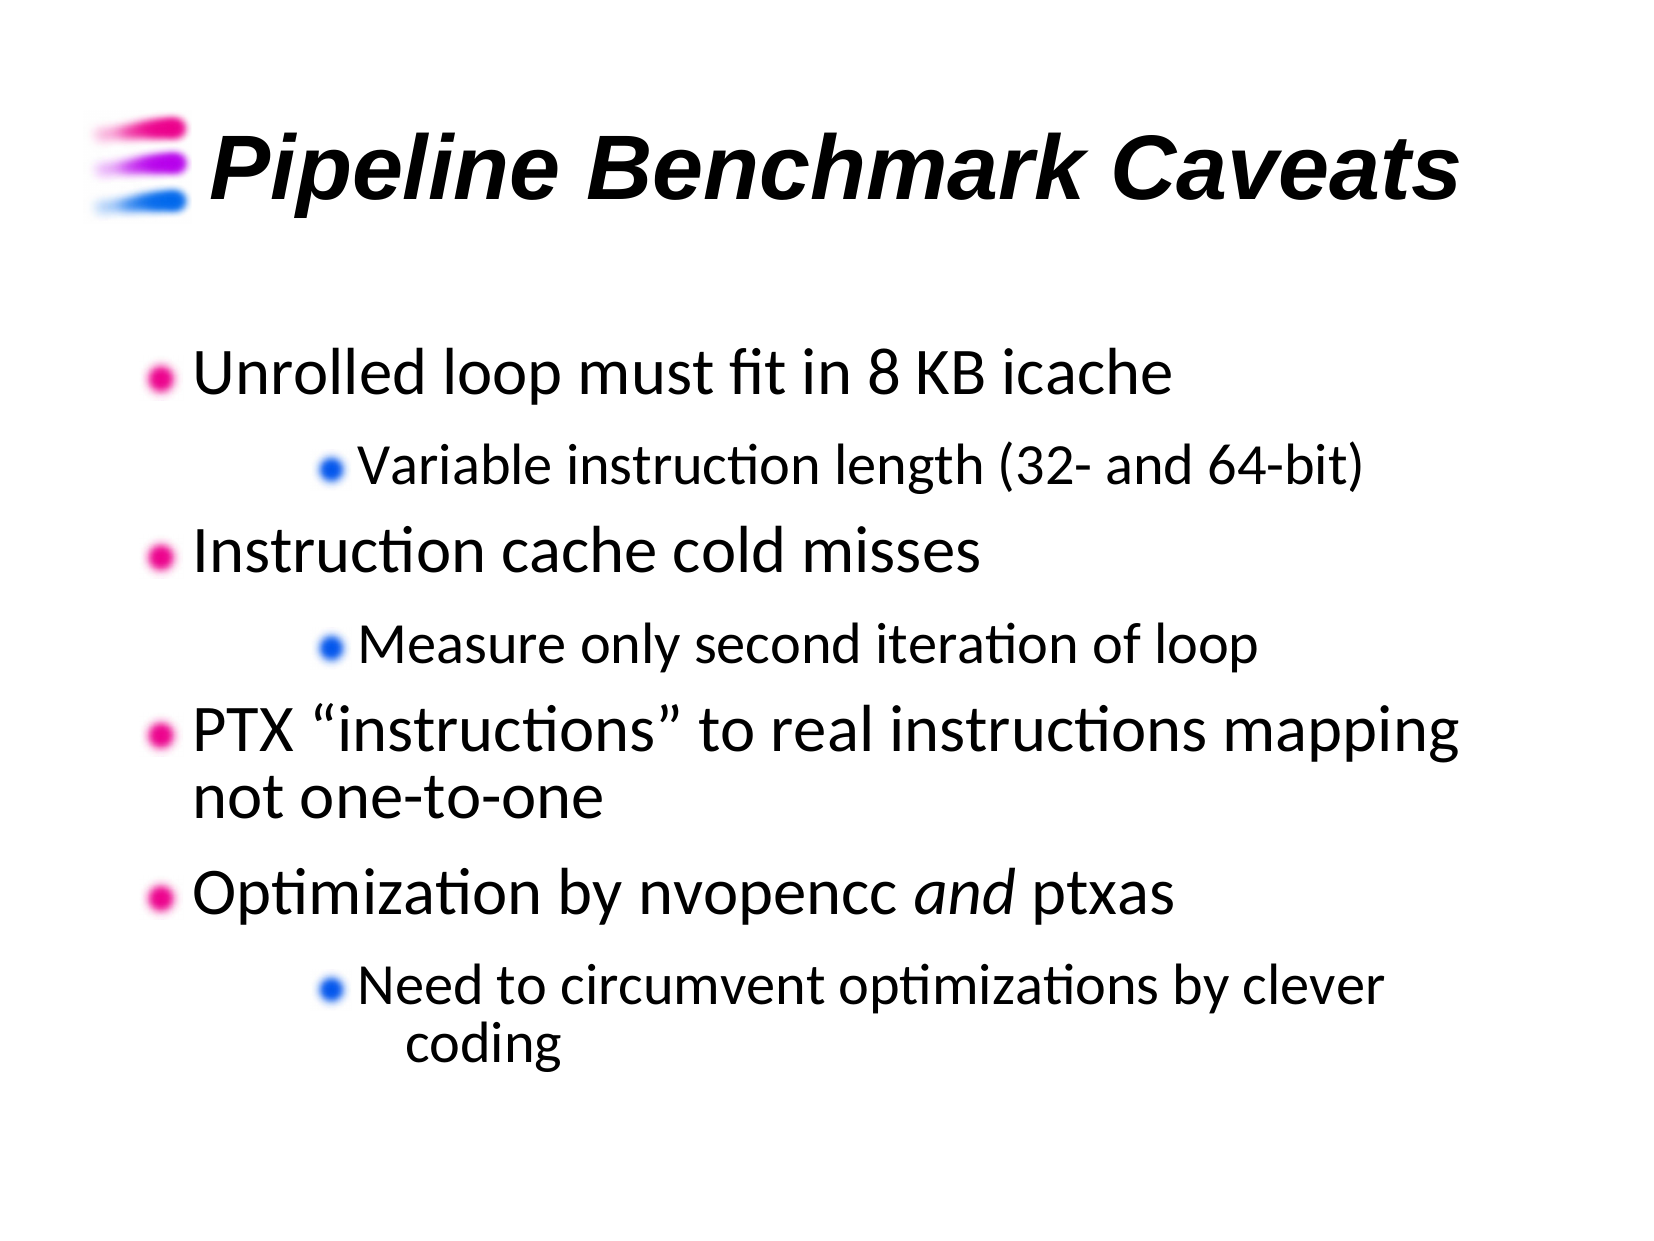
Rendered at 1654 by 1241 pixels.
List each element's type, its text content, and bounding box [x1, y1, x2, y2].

title Pipeline Benchmark Caveats [209, 64, 1531, 272]
list Unrolled loop must fit in 8 KB icache Variable instruction length (32- and 64-bit) Instruction cache cold misses Measure only second iteration of loop PTX “instructions” to real instructions mapping not one-to-one Optimization by nvopencc and ptxas Need to circumvent optimizations by clever coding [121, 344, 1534, 1143]
picture [83, 110, 192, 224]
